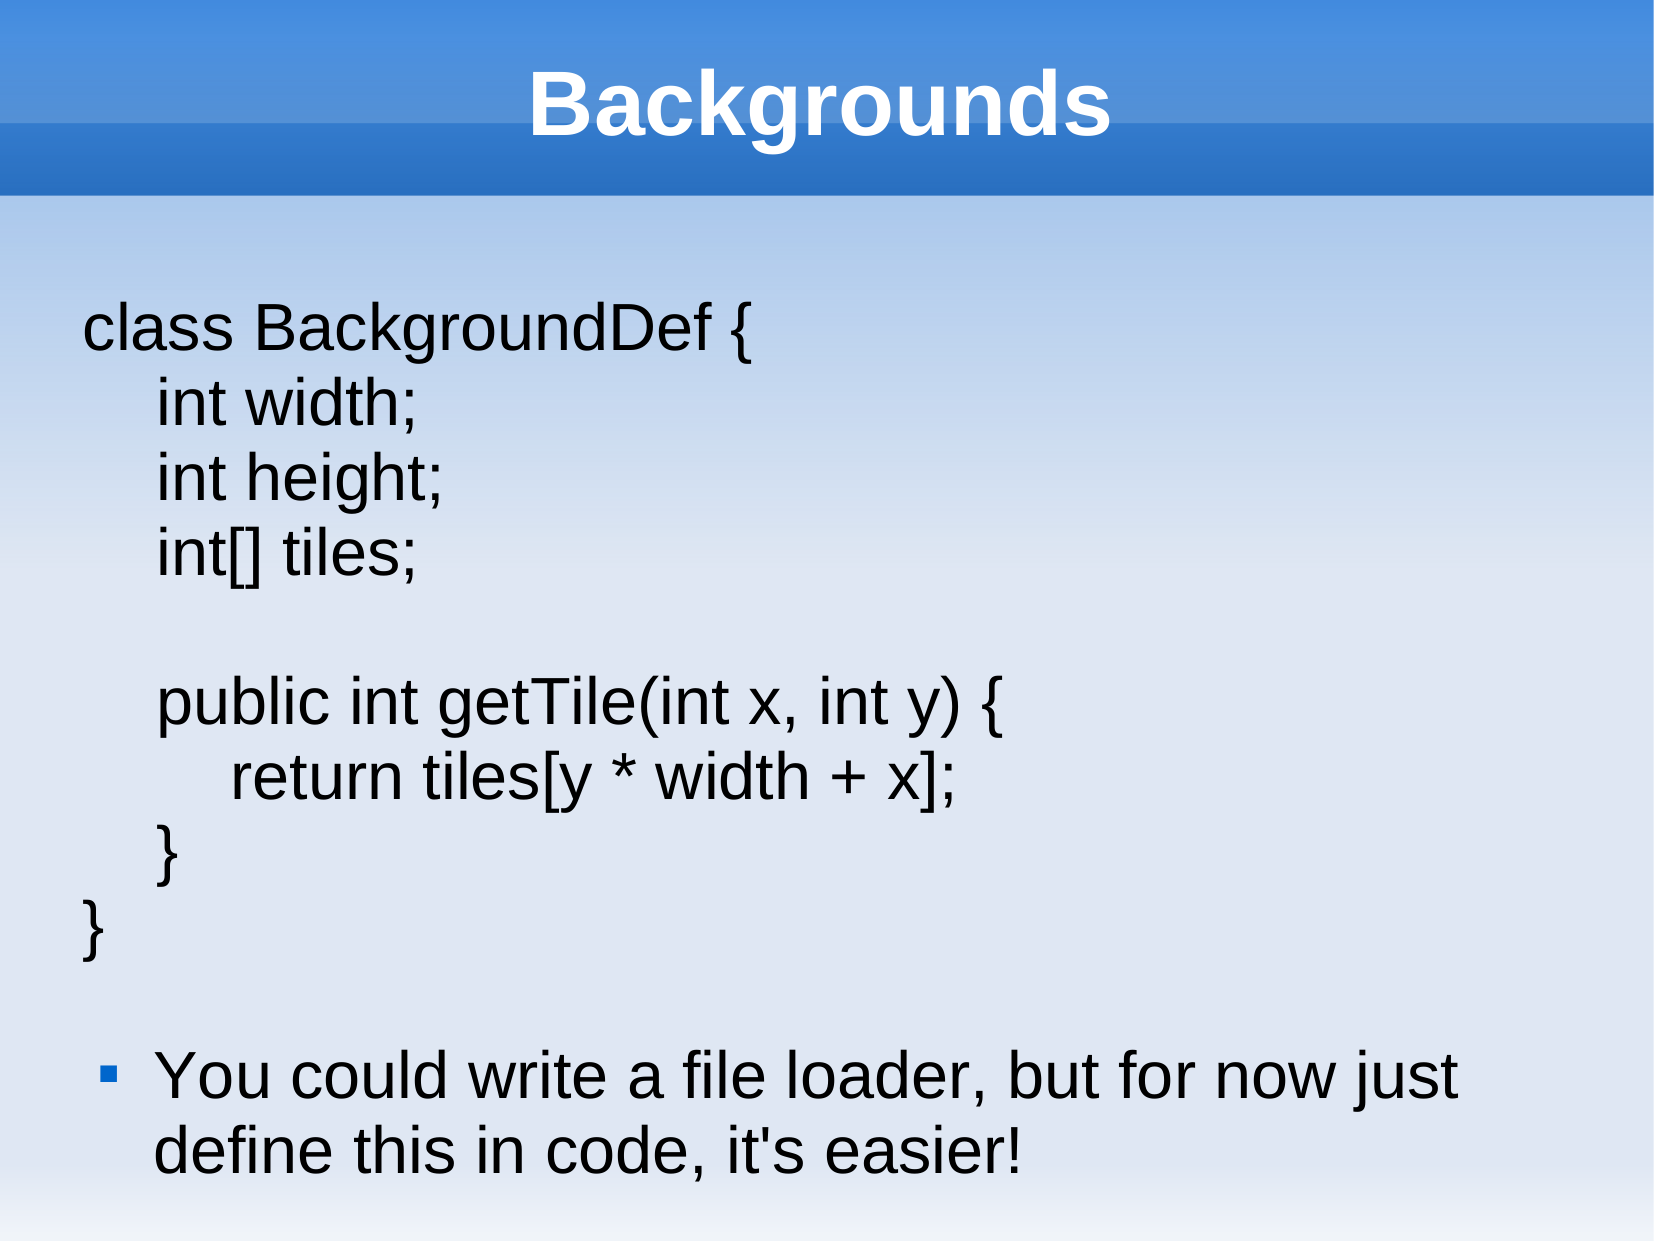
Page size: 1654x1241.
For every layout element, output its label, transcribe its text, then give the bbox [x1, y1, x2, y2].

picture [0, 0, 1654, 1241]
title Backgrounds [76, 0, 1565, 208]
list class BackgroundDef { int width; int height; int[] tiles; public int getTile(int x, int y) { return tiles[y * width + x]; } } You could write a file loader, but for now just define this in code, it's easier! [82, 290, 1571, 1188]
